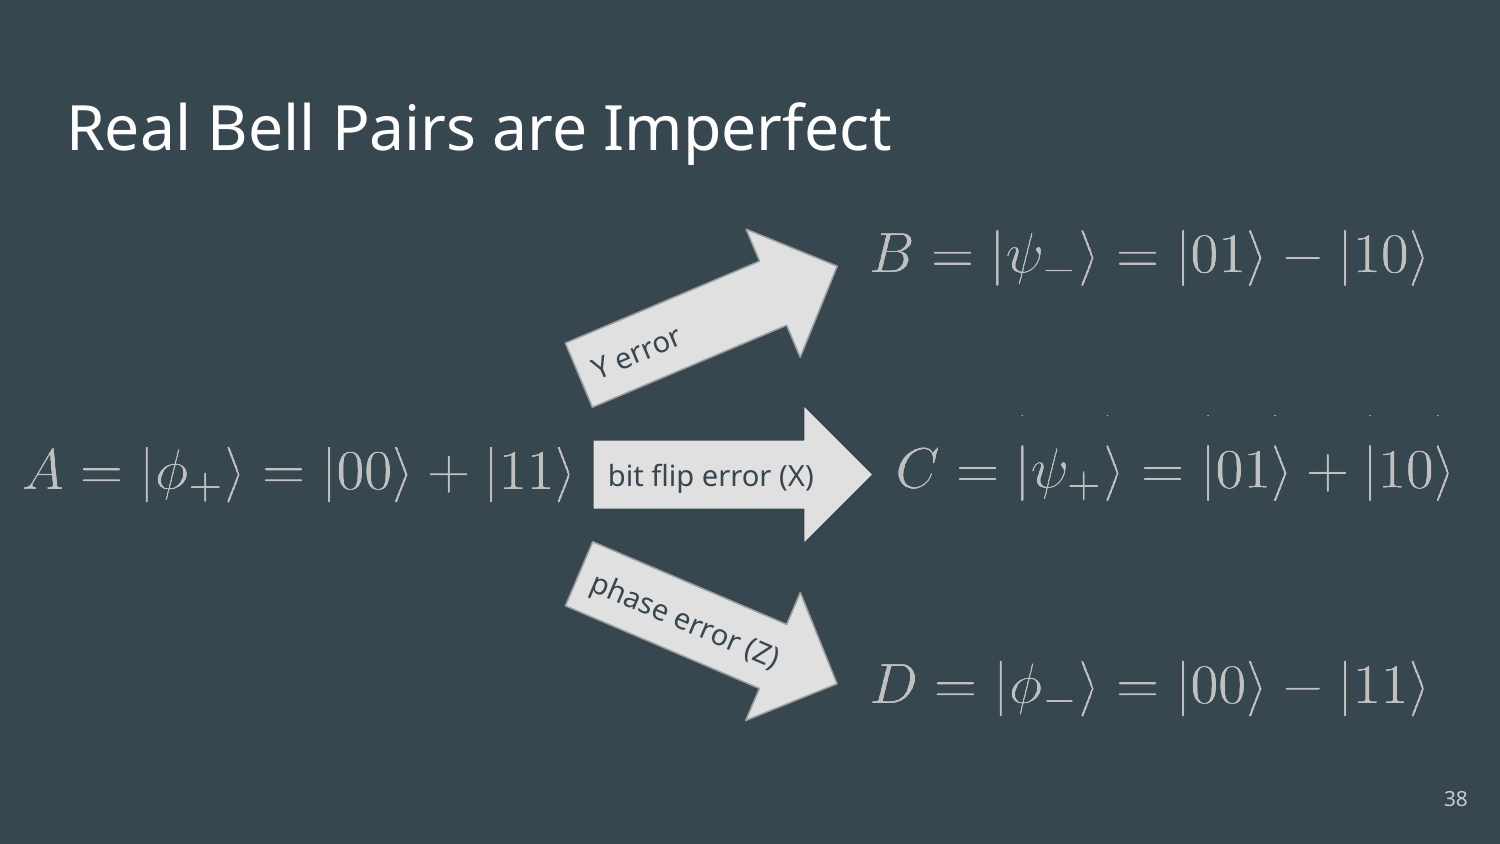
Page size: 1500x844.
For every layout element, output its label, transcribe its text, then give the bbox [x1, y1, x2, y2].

slide_number <number> [1392, 767, 1483, 833]
text_box bit flip error (X) [592, 405, 874, 545]
picture [896, 415, 1449, 520]
picture [17, 447, 570, 503]
picture [871, 202, 1424, 297]
text_box Y error [565, 229, 838, 408]
picture [871, 638, 1424, 717]
title Real Bell Pairs are Imperfect [51, 72, 1449, 167]
text_box phase error (Z) [565, 541, 838, 721]
